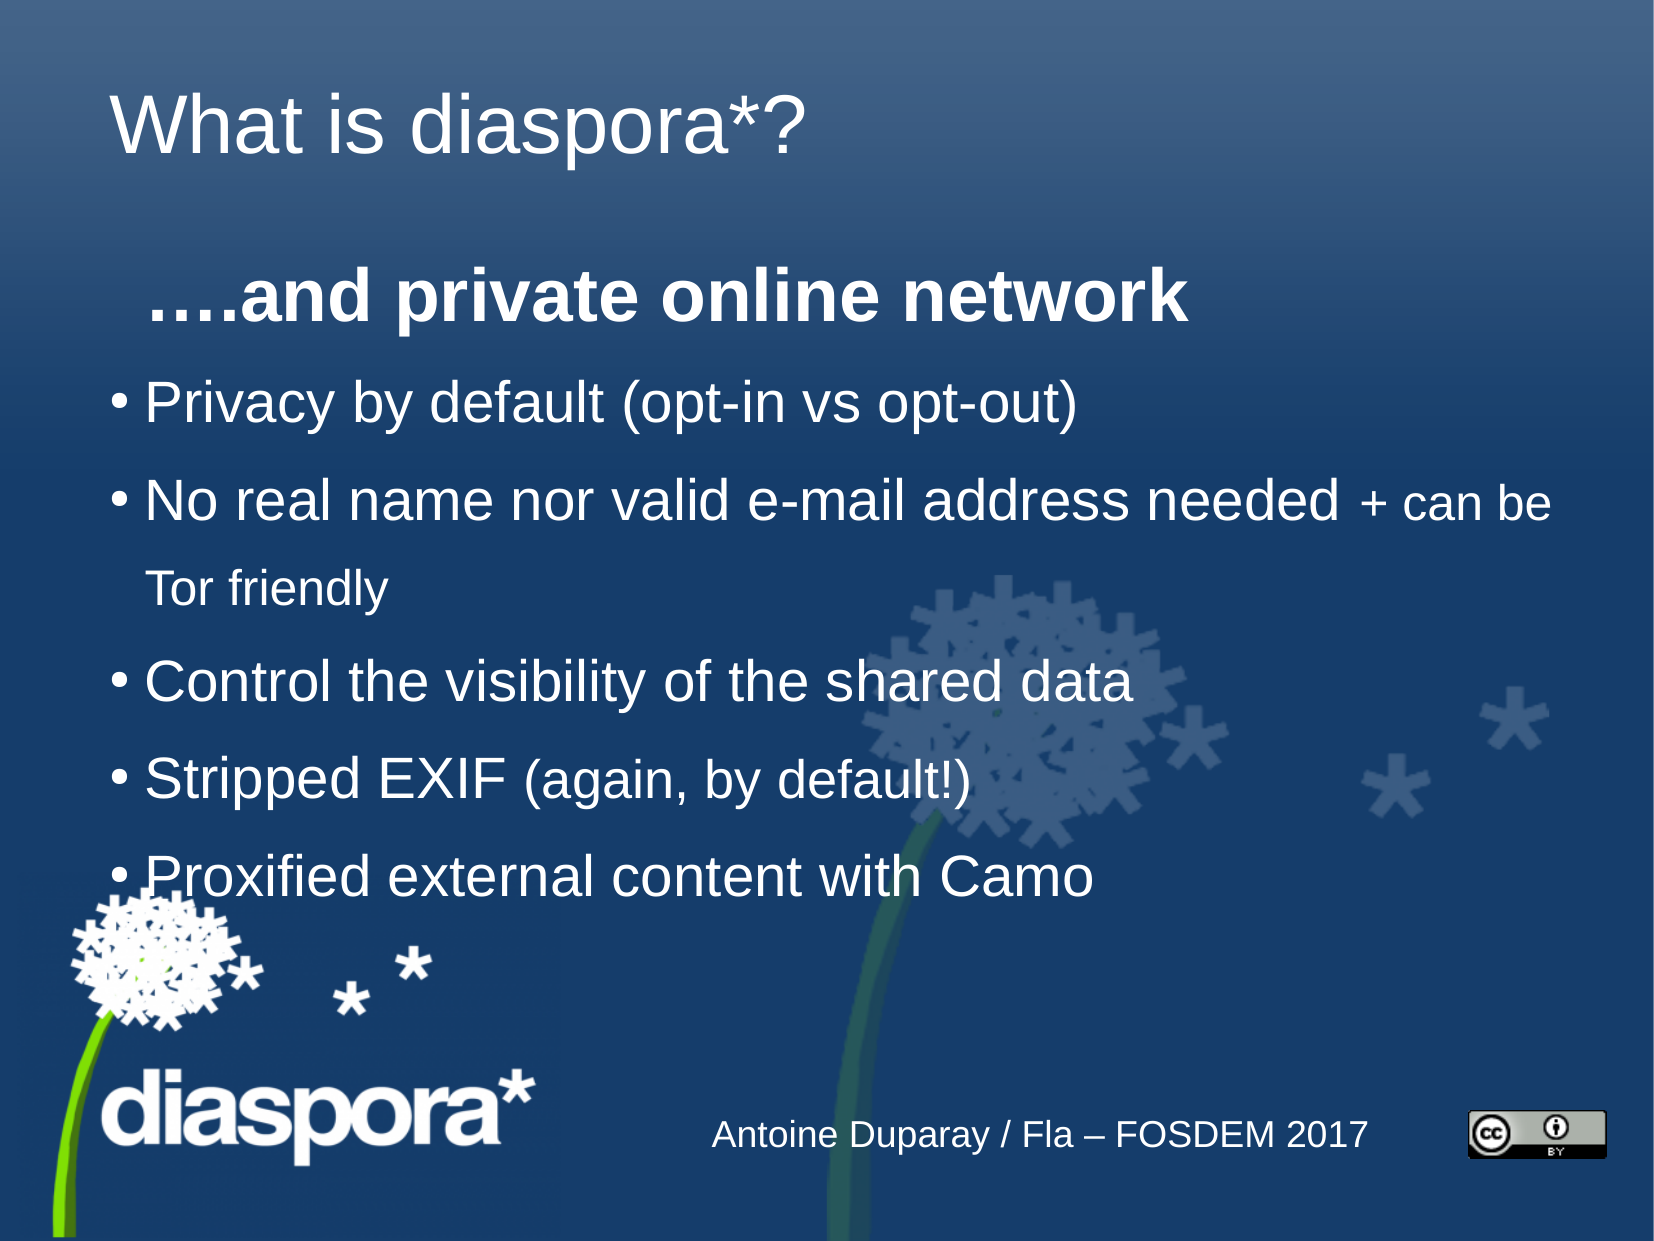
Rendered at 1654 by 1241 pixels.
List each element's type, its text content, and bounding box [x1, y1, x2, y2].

picture [0, 0, 1654, 1241]
text_box ….and private online network Privacy by default (opt-in vs opt-out) No real name nor valid e-mail address needed + can be Tor friendly Control the visibility of the shared data Stripped EXIF (again, by default!) Proxified external content with Camo [94, 204, 1571, 875]
text_box Antoine Duparay / Fla – FOSDEM 2017 [696, 1105, 1394, 1205]
text_box What is diaspora*? [94, 70, 1477, 204]
